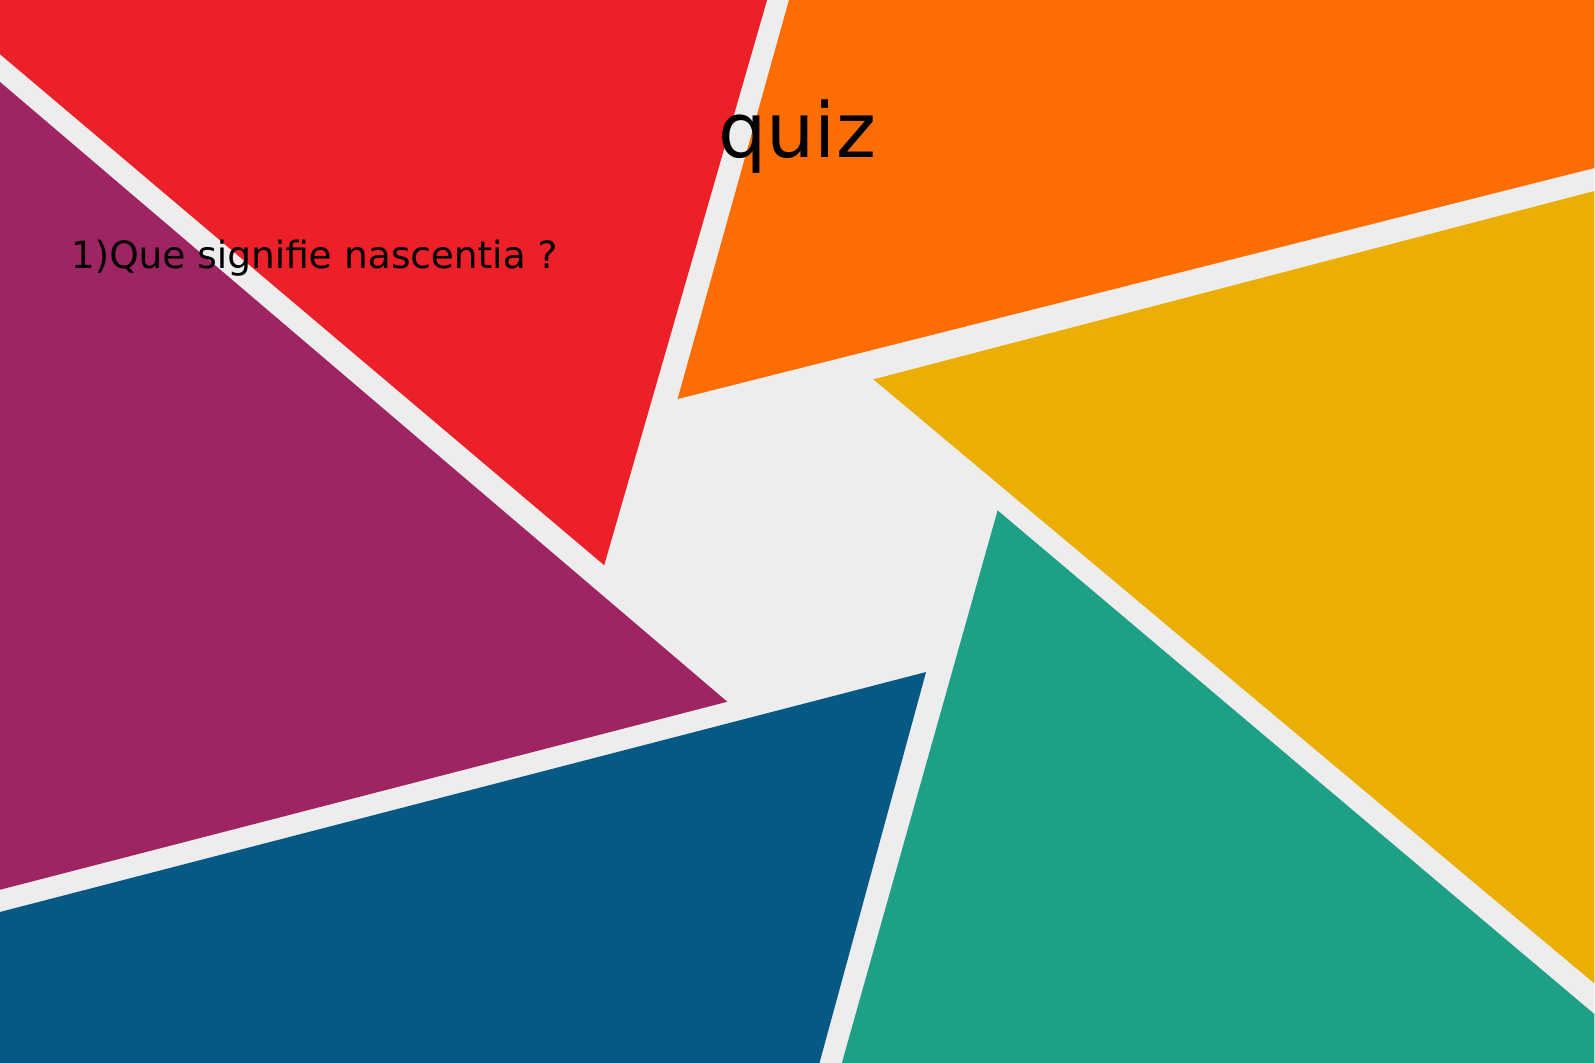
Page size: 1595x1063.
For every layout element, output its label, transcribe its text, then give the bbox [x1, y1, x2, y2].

title quiz [79, 42, 1515, 220]
list 1)Que signifie nascentia ? [70, 233, 1506, 851]
